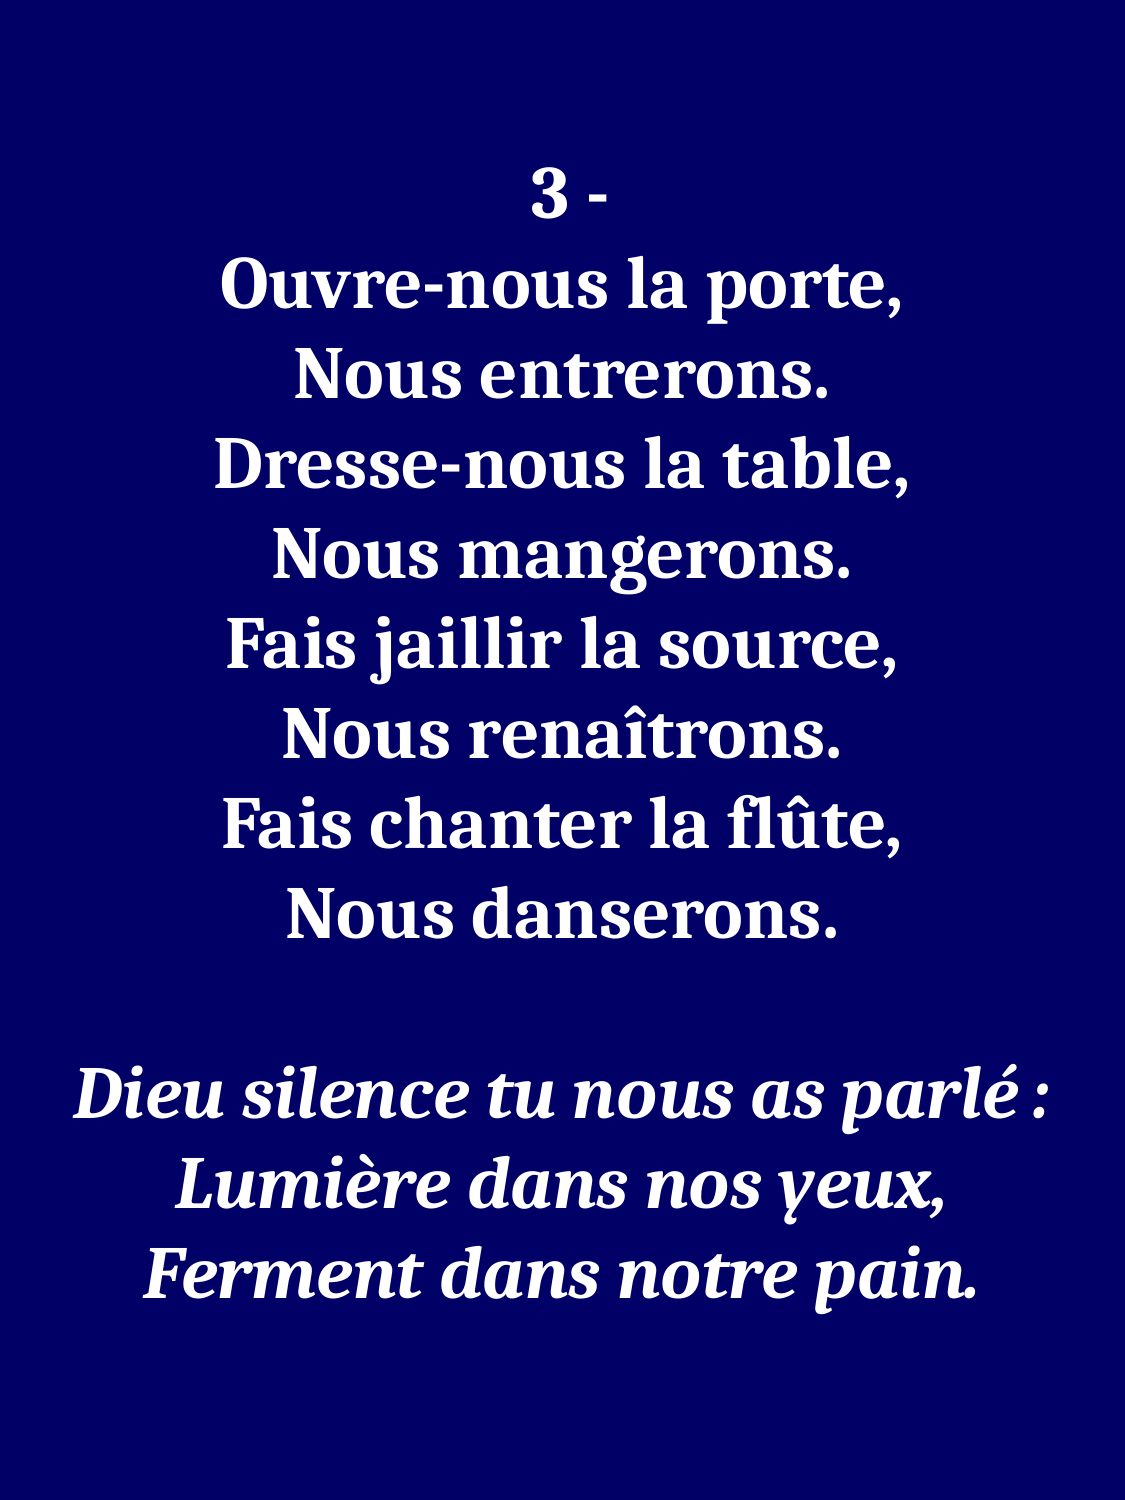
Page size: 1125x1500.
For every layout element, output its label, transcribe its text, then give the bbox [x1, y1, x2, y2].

text_box 3 - Ouvre-nous la porte, Nous entrerons. Dresse-nous la table, Nous mangerons. Fais jaillir la source, Nous renaîtrons. Fais chanter la flûte, Nous danserons. Dieu silence tu nous as parlé : Lumière dans nos yeux, Ferment dans notre pain. [0, 135, 1125, 1500]
